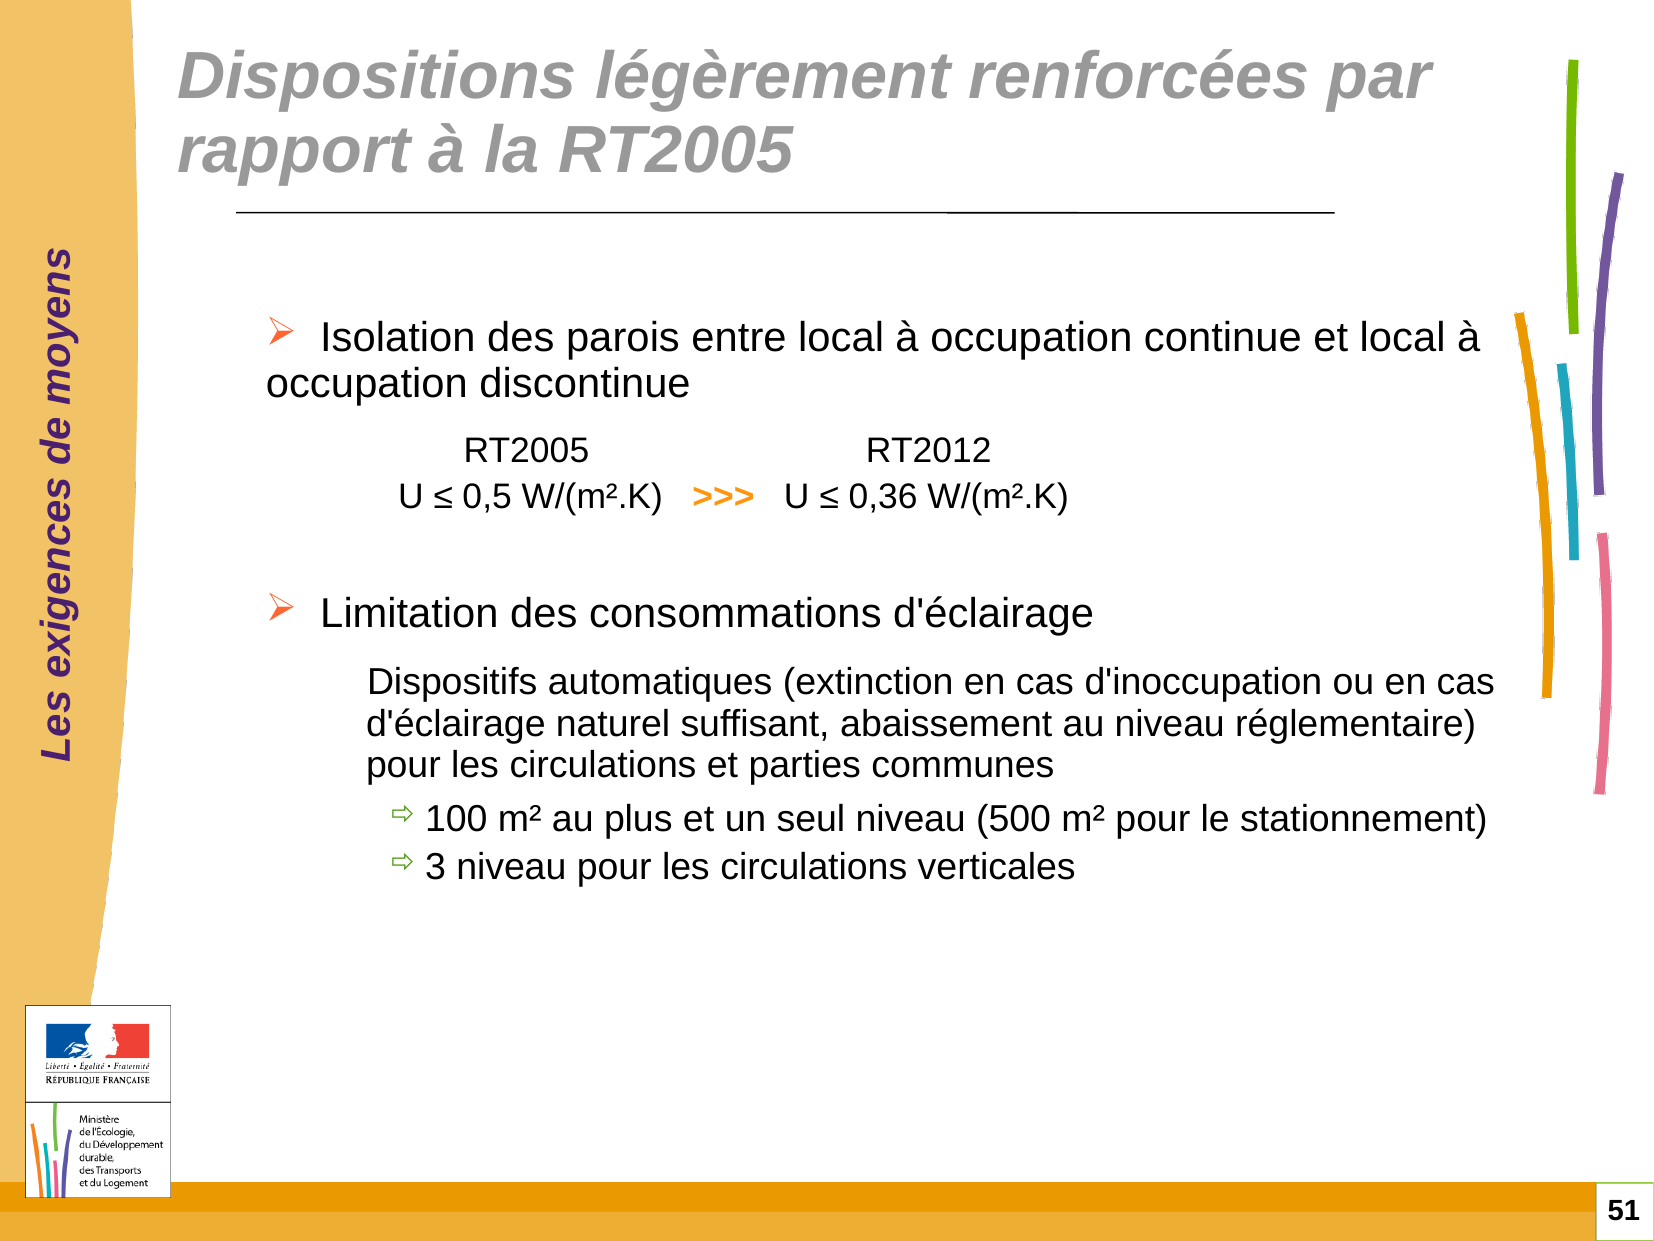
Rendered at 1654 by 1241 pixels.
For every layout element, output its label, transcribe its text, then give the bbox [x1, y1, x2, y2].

list Isolation des parois entre local à occupation continue et local à occupation discontinue RT2005 RT2012 U ≤ 0,5 W/(m².K) >>> U ≤ 0,36 W/(m².K) Limitation des consommations d'éclairage Dispositifs automatiques (extinction en cas d'inoccupation ou en cas d'éclairage naturel suffisant, abaissement au niveau réglementaire) pour les circulations et parties communes 100 m² au plus et un seul niveau (500 m² pour le stationnement) 3 niveau pour les circulations verticales [177, 236, 1506, 1123]
title Dispositions légèrement renforcées par rapport à la RT2005 [177, 29, 1536, 198]
picture [0, 0, 1654, 1241]
text_box Les exigences de moyens [11, 47, 101, 963]
